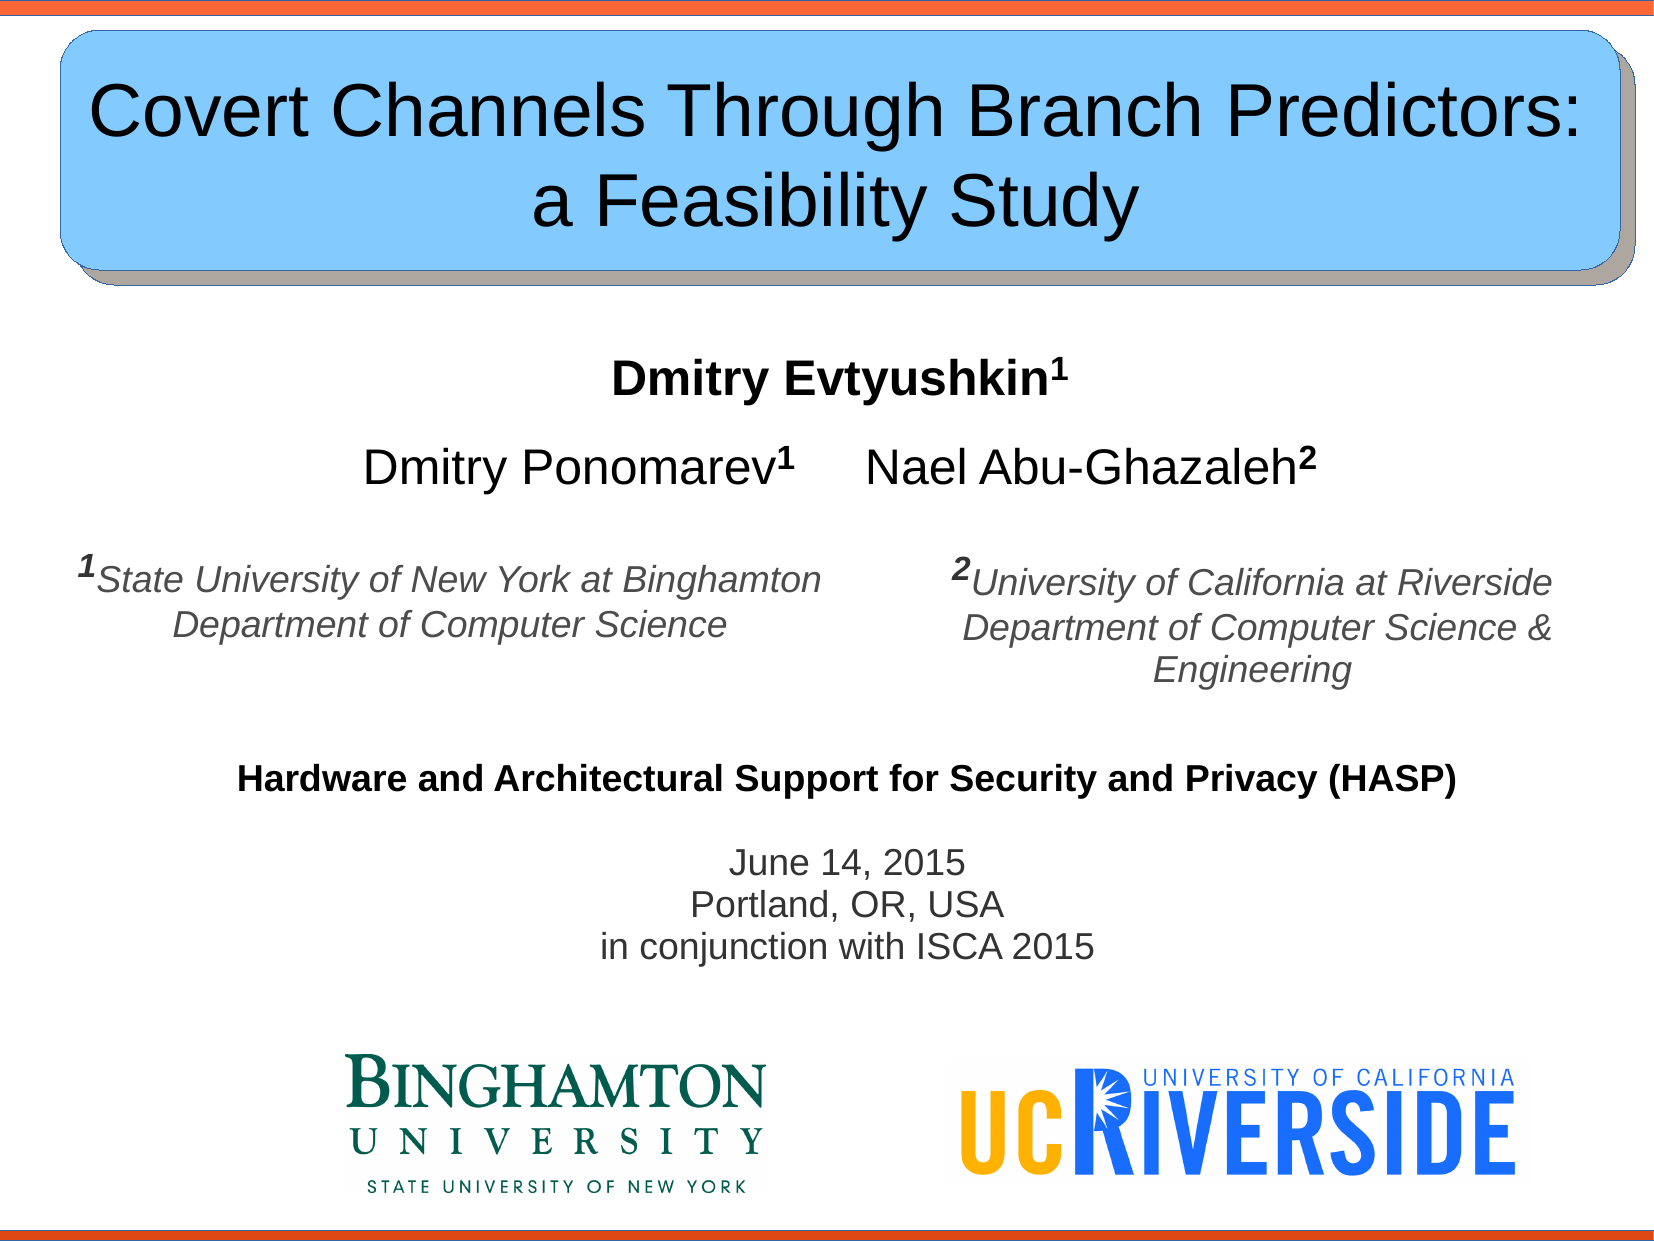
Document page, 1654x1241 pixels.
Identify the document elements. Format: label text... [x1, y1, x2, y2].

text_box 2University of California at Riverside Department of Computer Science & Engineering [885, 543, 1621, 811]
title Covert Channels Through Branch Predictors: a Feasibility Study [67, 47, 1606, 256]
text_box [0, 0, 1654, 16]
picture [945, 1059, 1531, 1186]
text_box 1State University of New York at Binghamton Department of Computer Science [75, 540, 826, 697]
text_box Hardware and Architectural Support for Security and Privacy (HASP) June 14, 2015 Portland, OR, USA in conjunction with ISCA 2015 [255, 750, 1441, 1017]
picture [345, 1054, 766, 1193]
list Dmitry Evtyushkin1 Dmitry Ponomarev1 Nael Abu-Ghazaleh2 [75, 345, 1606, 511]
text_box [60, 30, 1636, 286]
text_box [0, 1230, 1654, 1241]
